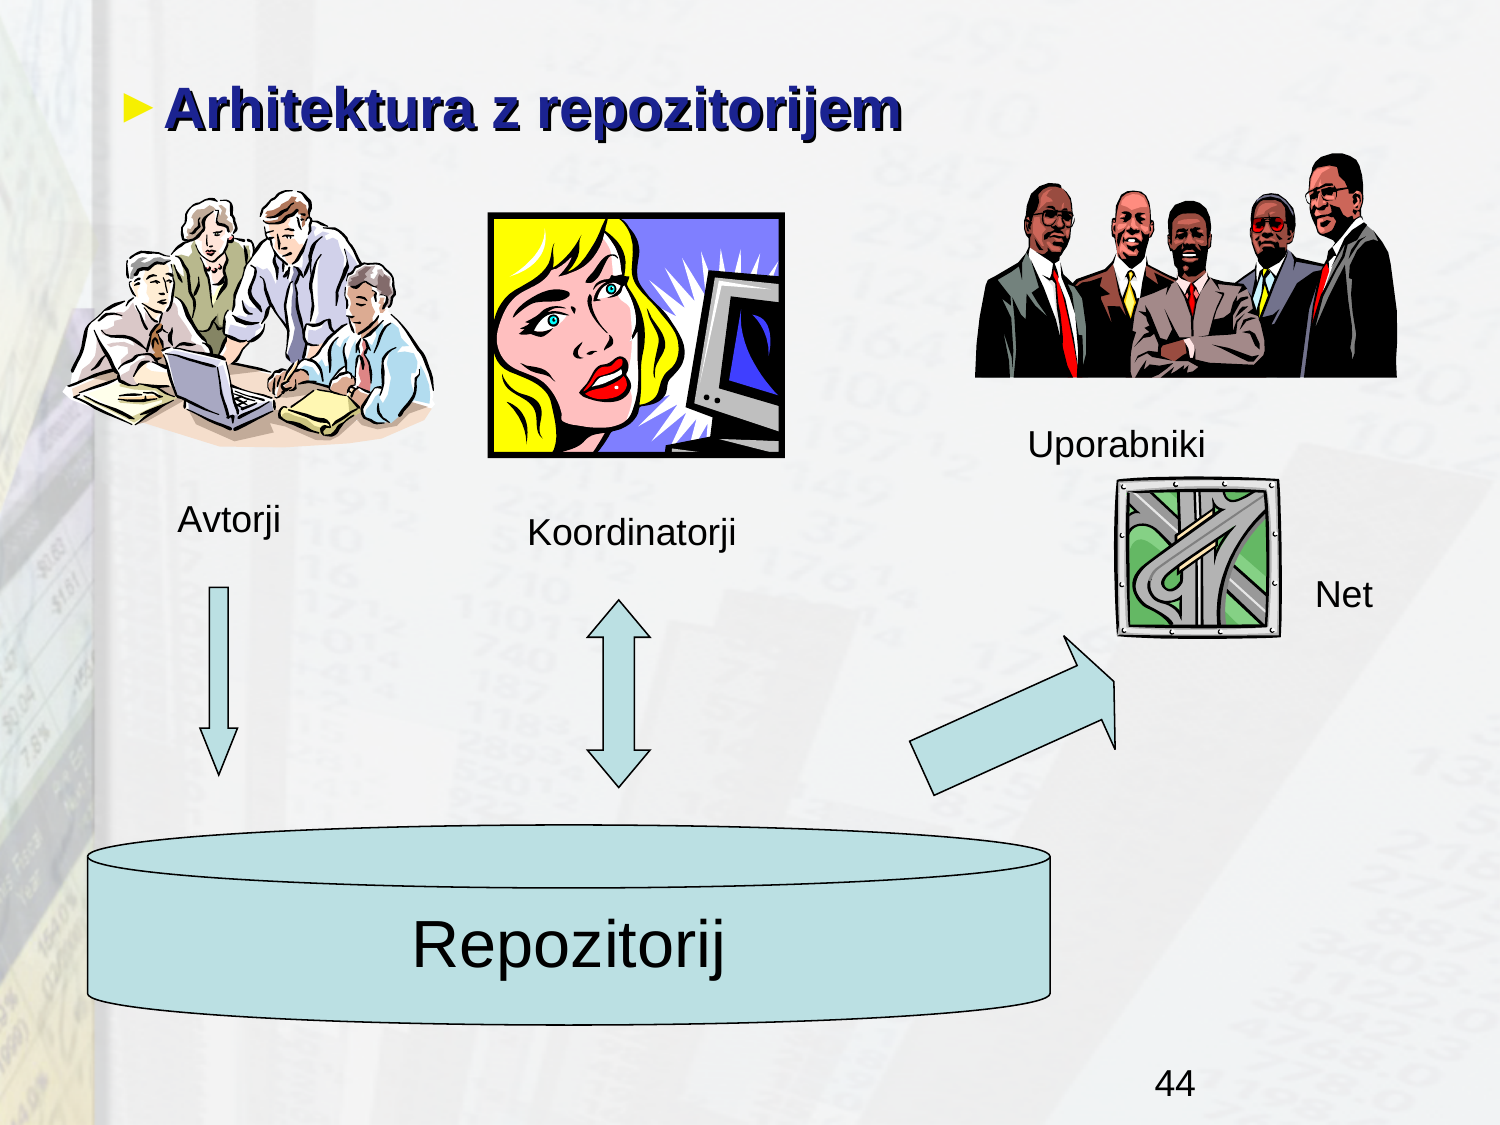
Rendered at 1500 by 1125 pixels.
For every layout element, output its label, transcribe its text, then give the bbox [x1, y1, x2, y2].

text_box Net [1299, 562, 1463, 623]
text_box Koordinatorji [512, 499, 801, 561]
text_box [199, 587, 238, 775]
text_box [587, 599, 651, 788]
text_box Avtorji [162, 487, 338, 548]
picture [0, 0, 1500, 1125]
list Arhitektura z repozitorijem [100, 62, 1447, 163]
text_box [909, 635, 1116, 796]
text_box Repozitorij [87, 824, 1051, 1026]
text_box Uporabniki [1012, 412, 1350, 473]
